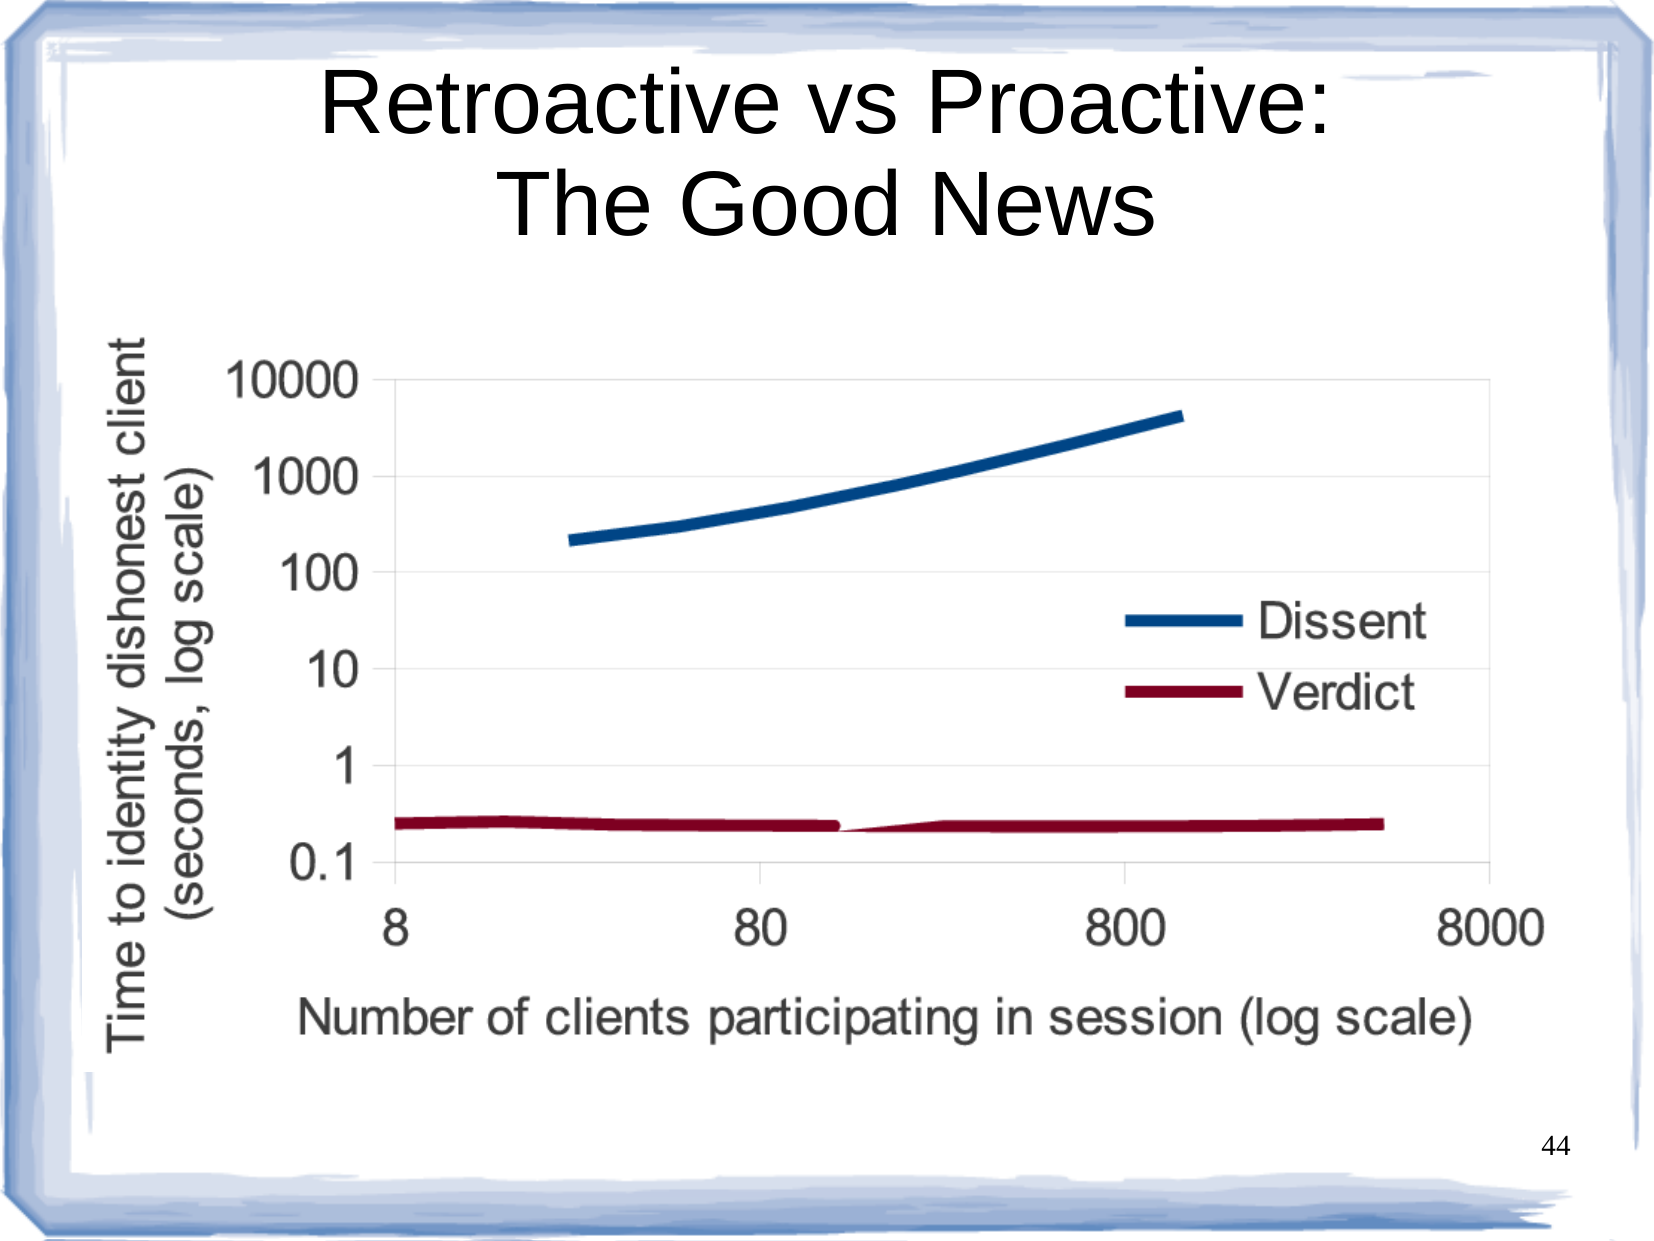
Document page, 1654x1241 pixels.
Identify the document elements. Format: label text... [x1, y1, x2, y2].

title Retroactive vs Proactive: The Good News [82, 49, 1571, 257]
picture [0, 0, 1654, 1241]
